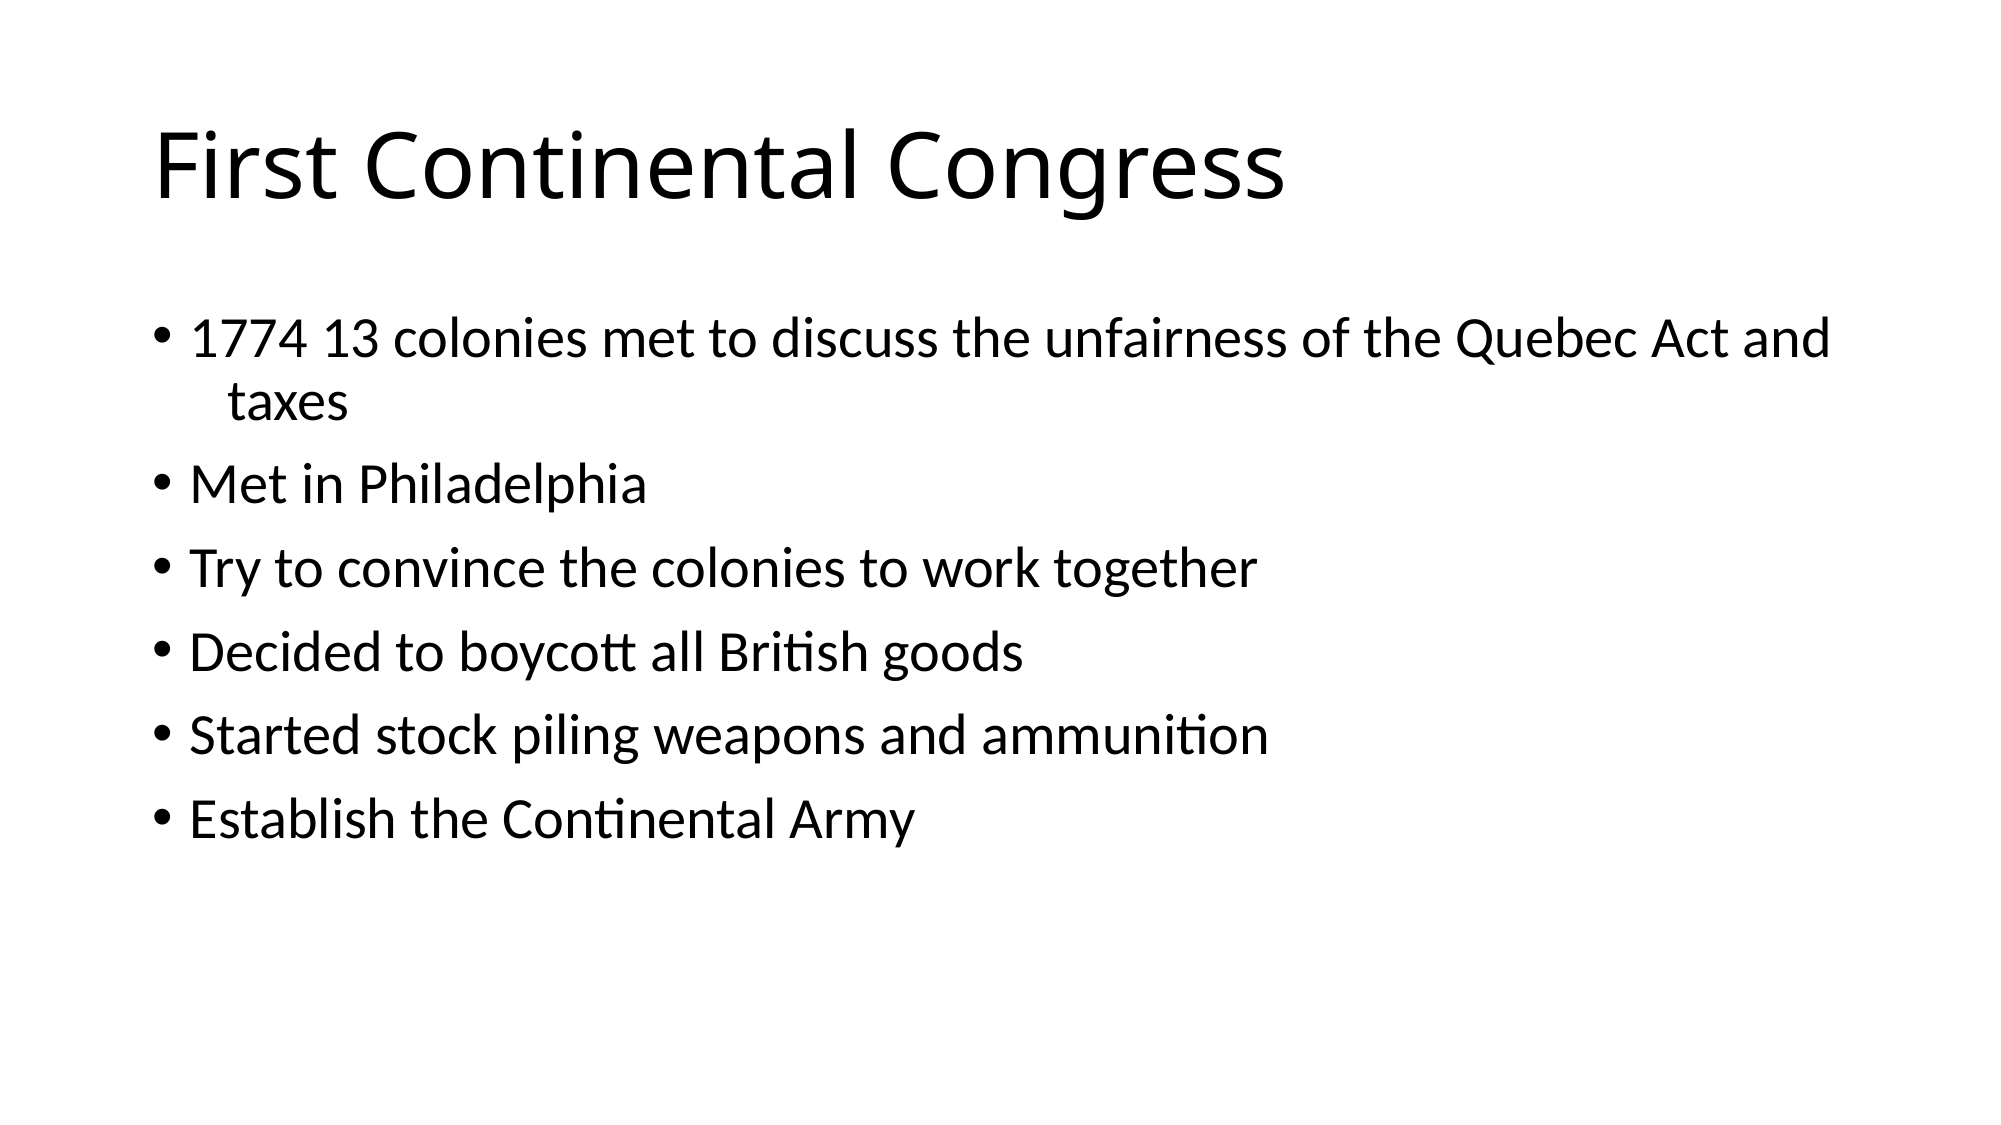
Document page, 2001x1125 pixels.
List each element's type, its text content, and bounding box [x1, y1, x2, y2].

title First Continental Congress [137, 59, 1863, 278]
list 1774 13 colonies met to discuss the unfairness of the Quebec Act and taxes Met in Philadelphia Try to convince the colonies to work together Decided to boycott all British goods Started stock piling weapons and ammunition Establish the Continental Army [137, 299, 1863, 1014]
